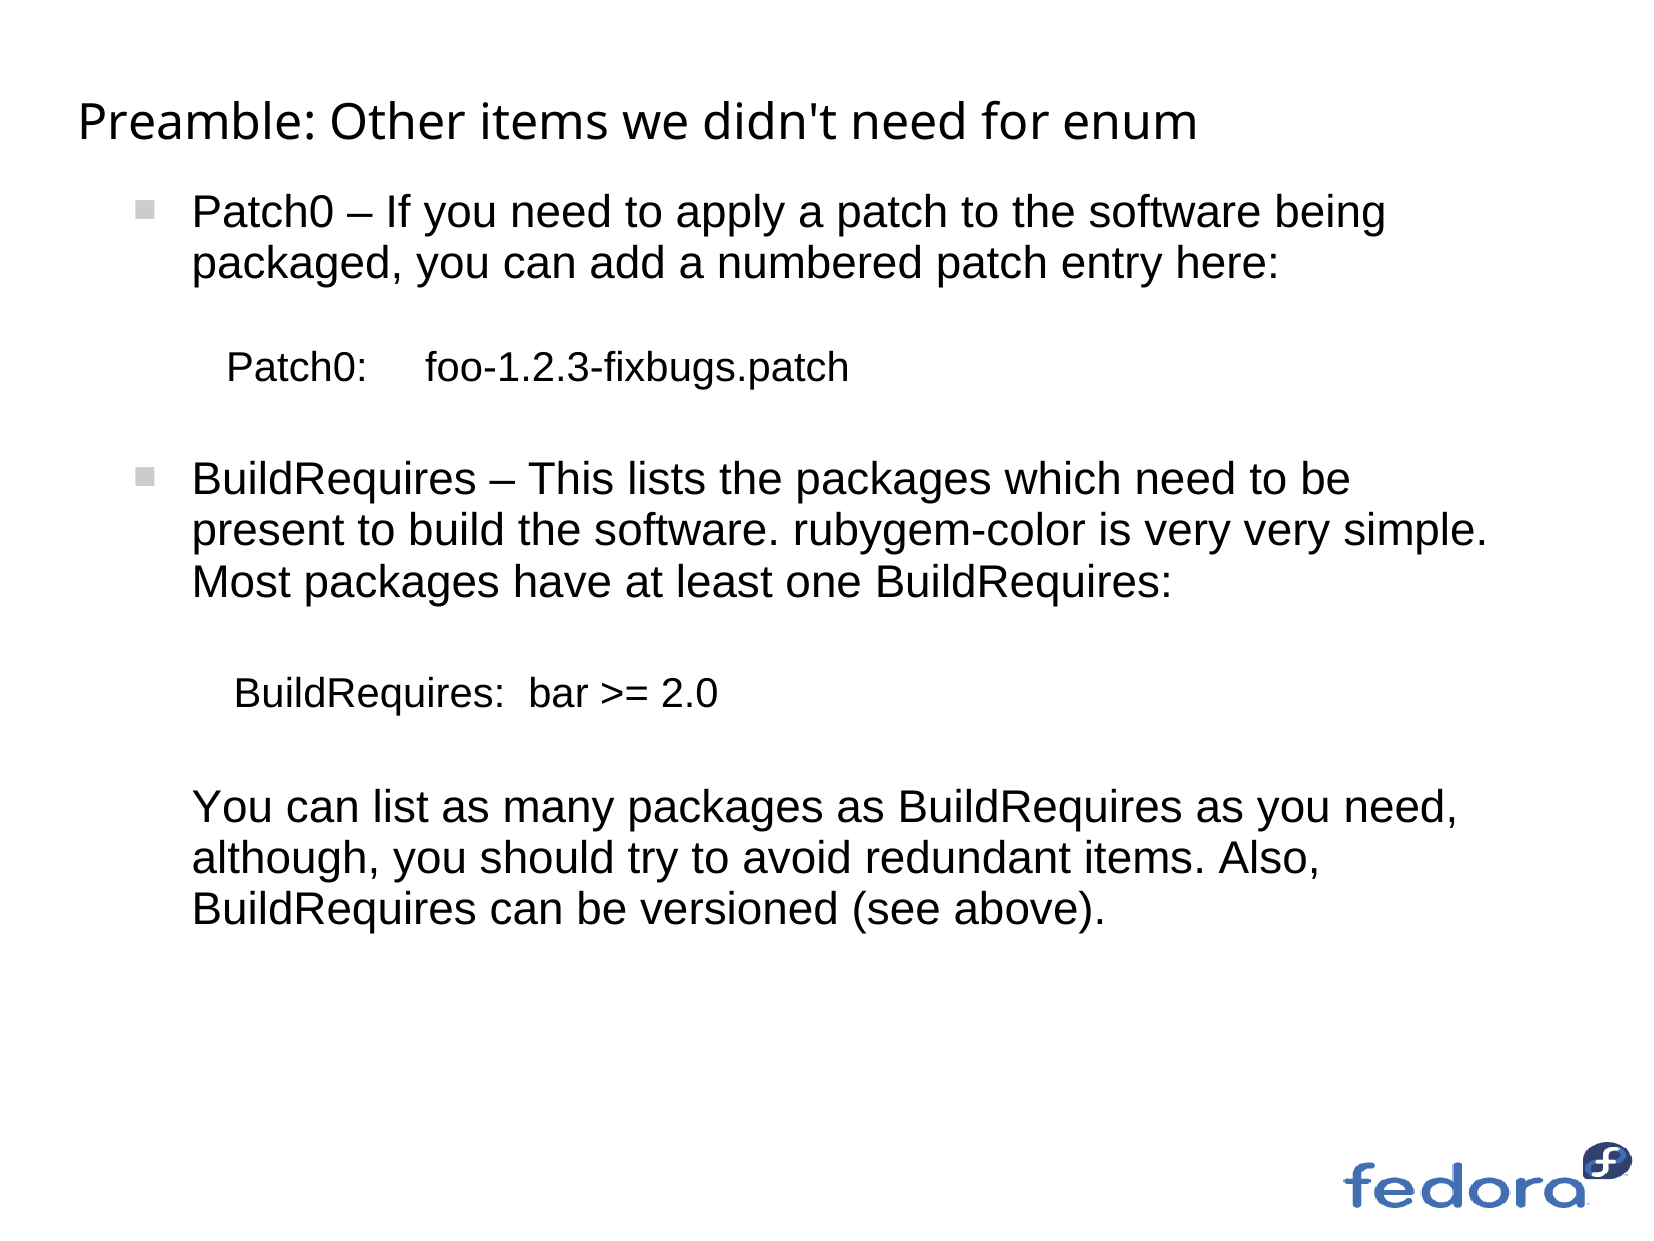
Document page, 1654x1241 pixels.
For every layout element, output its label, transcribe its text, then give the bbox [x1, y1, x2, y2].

list Patch0 – If you need to apply a patch to the software being packaged, you can add a numbered patch entry here: Patch0: foo-1.2.3-fixbugs.patch BuildRequires – This lists the packages which need to be present to build the software. rubygem-color is very very simple. Most packages have at least one BuildRequires: BuildRequires: bar >= 2.0 You can list as many packages as BuildRequires as you need, although, you should try to avoid redundant items. Also, BuildRequires can be versioned (see above). [79, 185, 1503, 1095]
title Preamble: Other items we didn't need for enum [77, 61, 1509, 180]
picture [1332, 1124, 1651, 1227]
